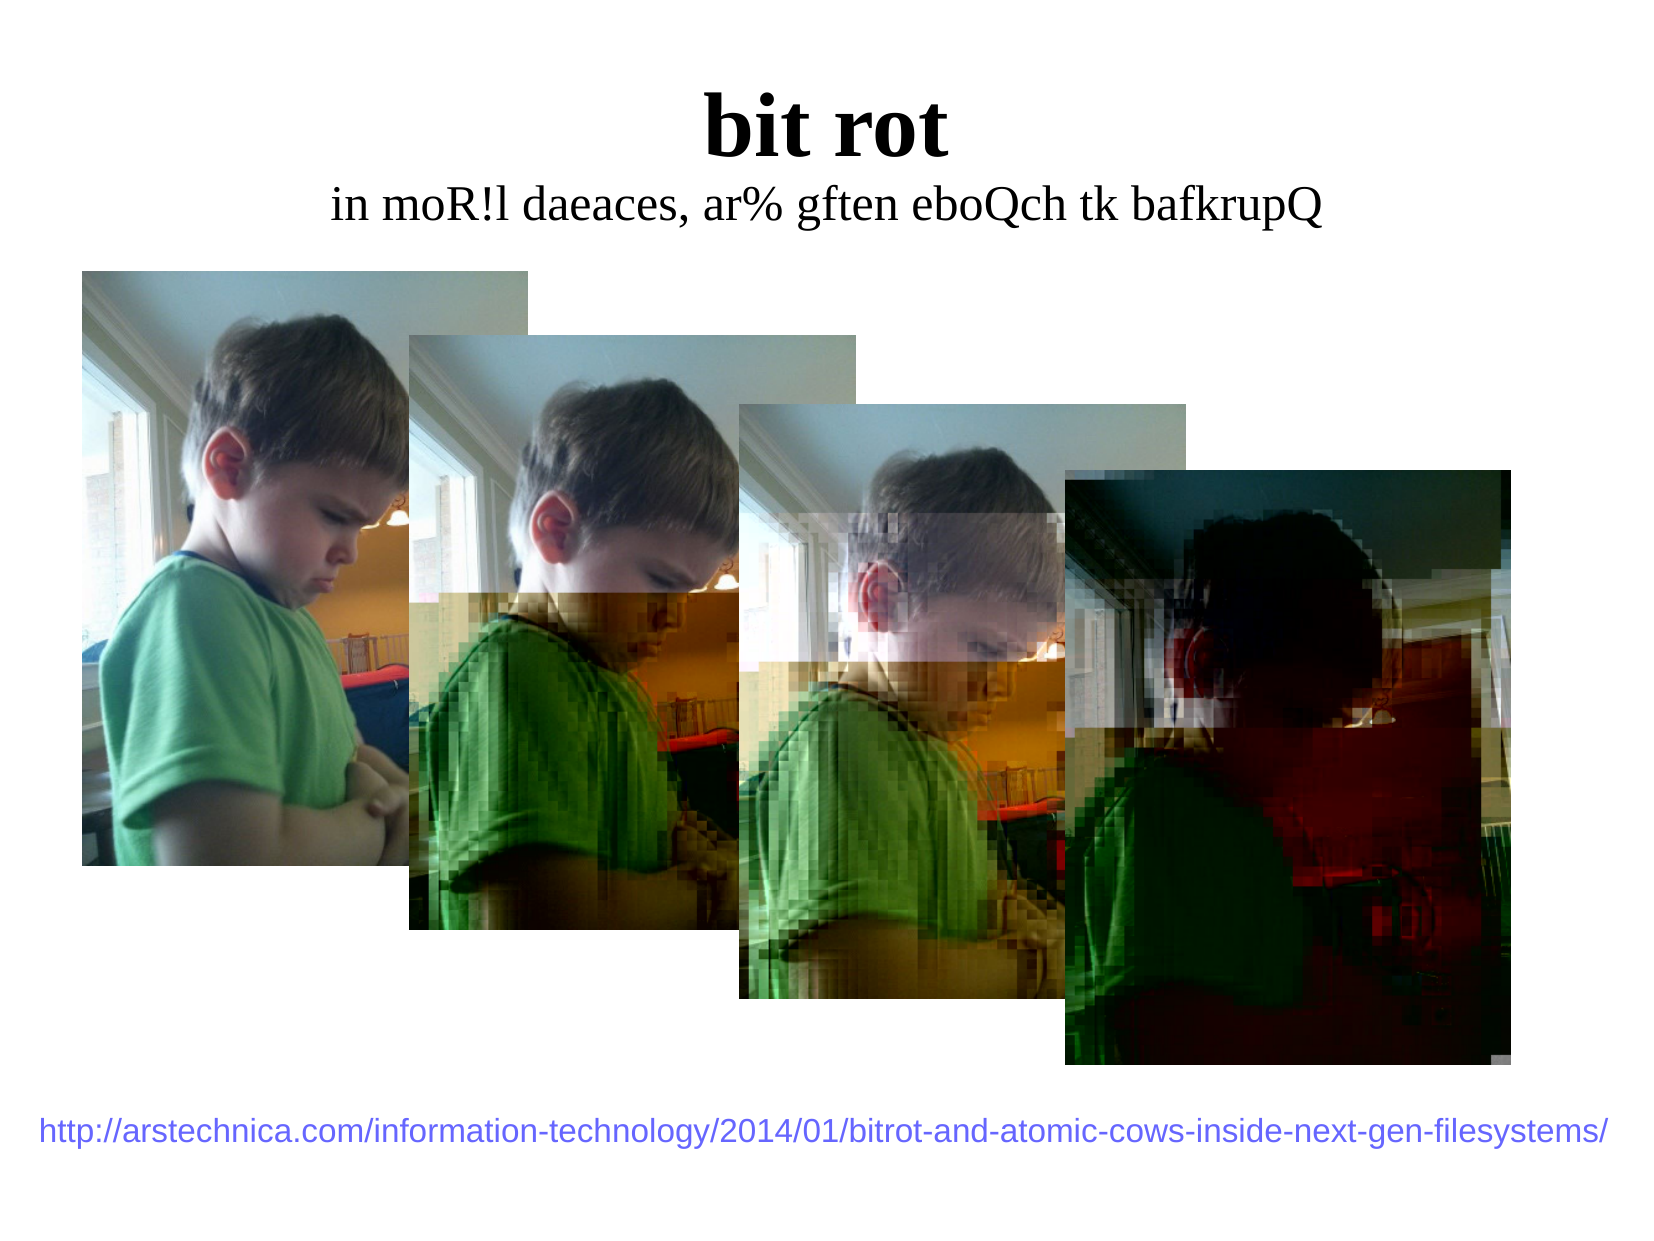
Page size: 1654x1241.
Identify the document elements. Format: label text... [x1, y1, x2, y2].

table_header http://arstechnica.com/information-technology/2014/01/bitrot-and-atomic-cows-inside-next-gen-filesystems/ [15, 1104, 1635, 1160]
title bit rot in moR!l daeaces, ar% gften eboQch tk bafkrupQ [82, 49, 1571, 257]
picture [82, 271, 1511, 1066]
